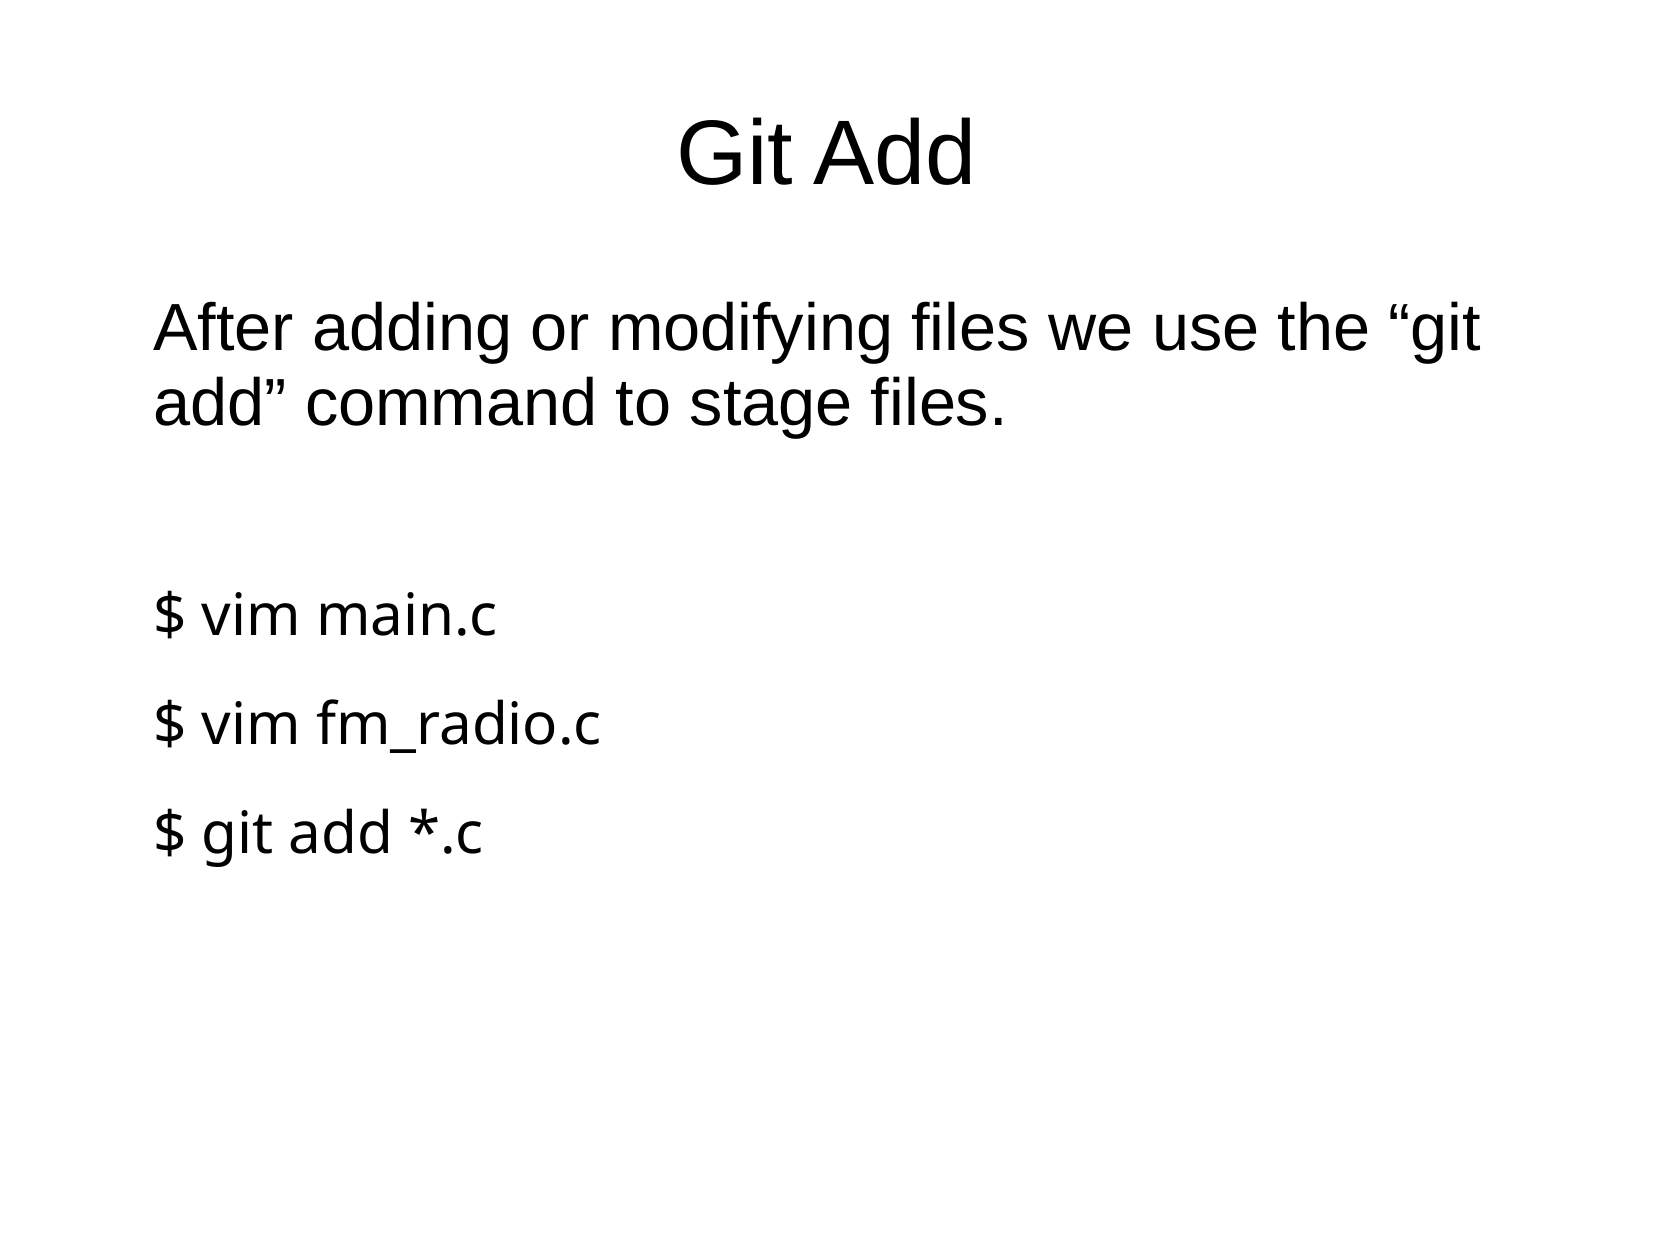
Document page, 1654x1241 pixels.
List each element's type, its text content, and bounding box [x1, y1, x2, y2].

list After adding or modifying files we use the “git add” command to stage files. $ vim main.c $ vim fm_radio.c $ git add *.c [82, 290, 1571, 1010]
title Git Add [82, 49, 1571, 257]
